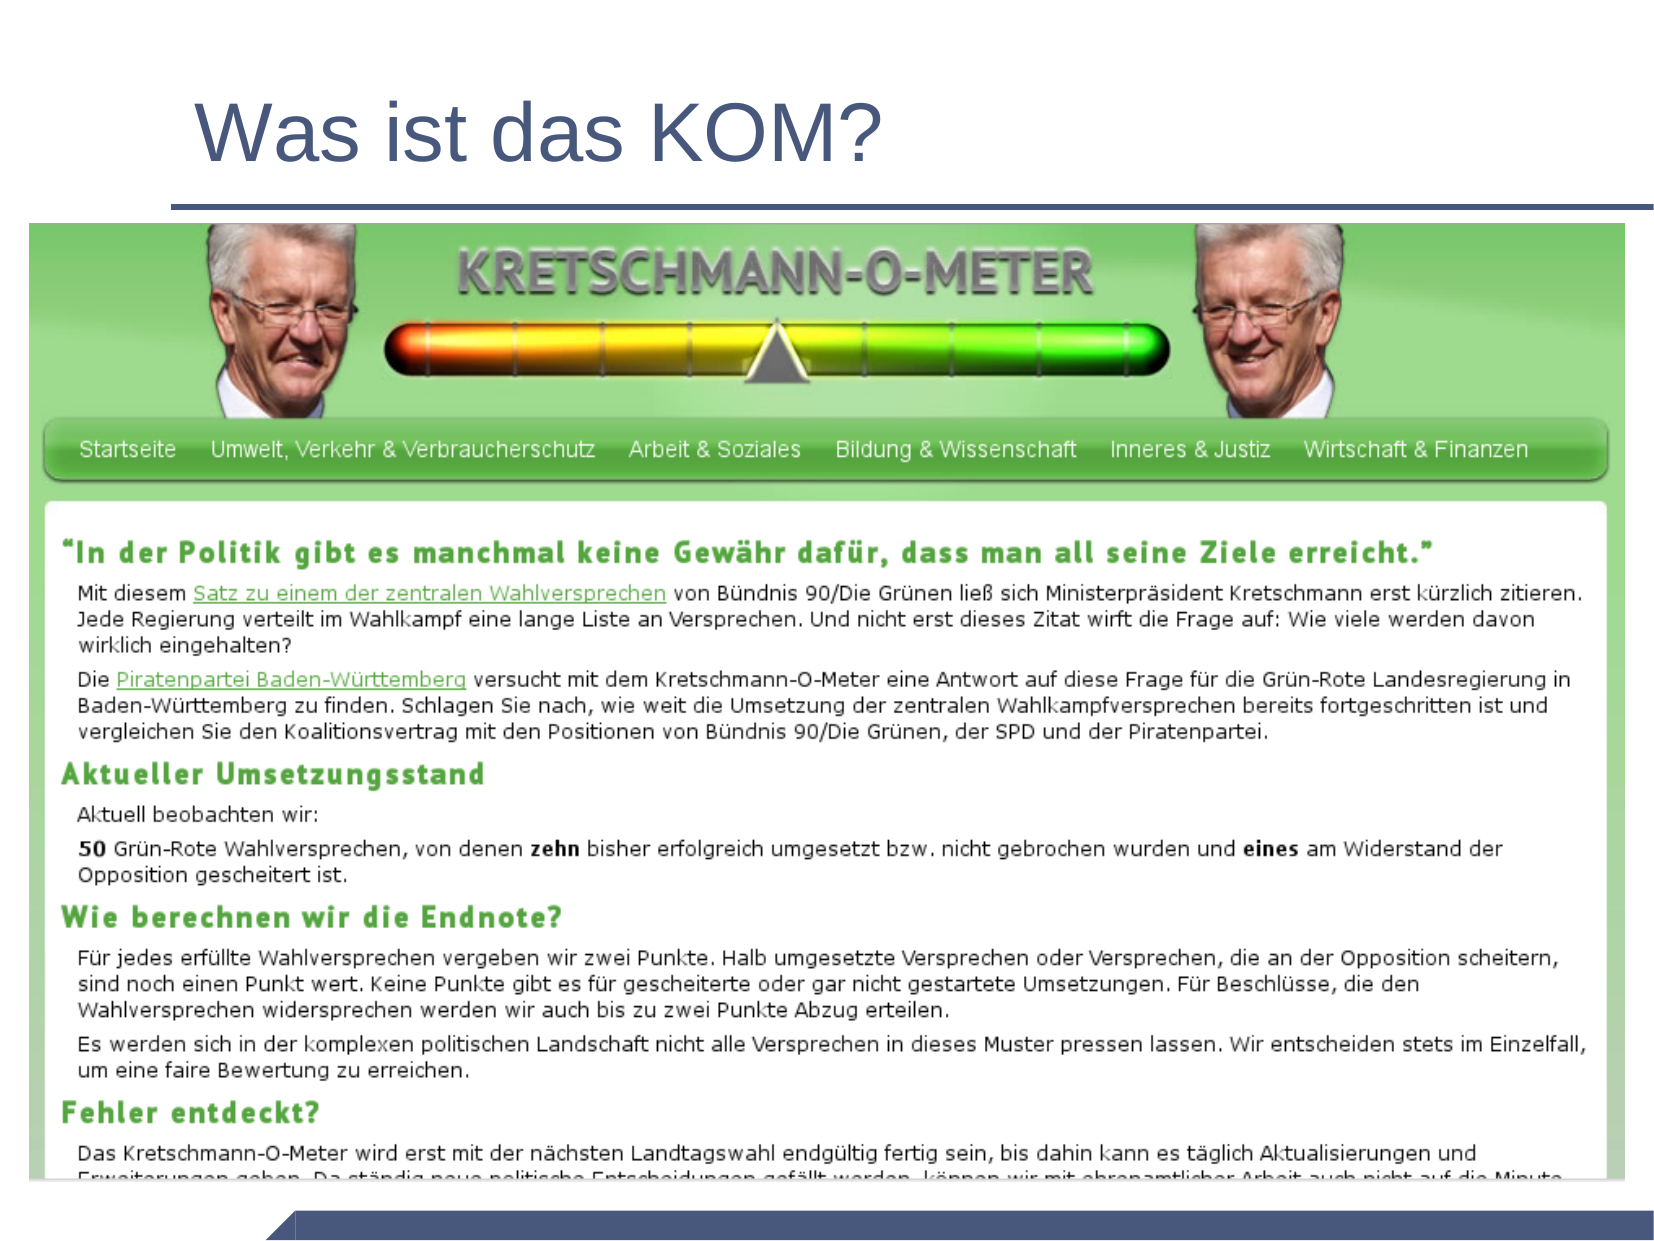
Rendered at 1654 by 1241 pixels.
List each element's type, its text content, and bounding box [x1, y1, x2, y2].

picture [29, 223, 1625, 1182]
title Was ist das KOM? [194, 29, 1530, 223]
